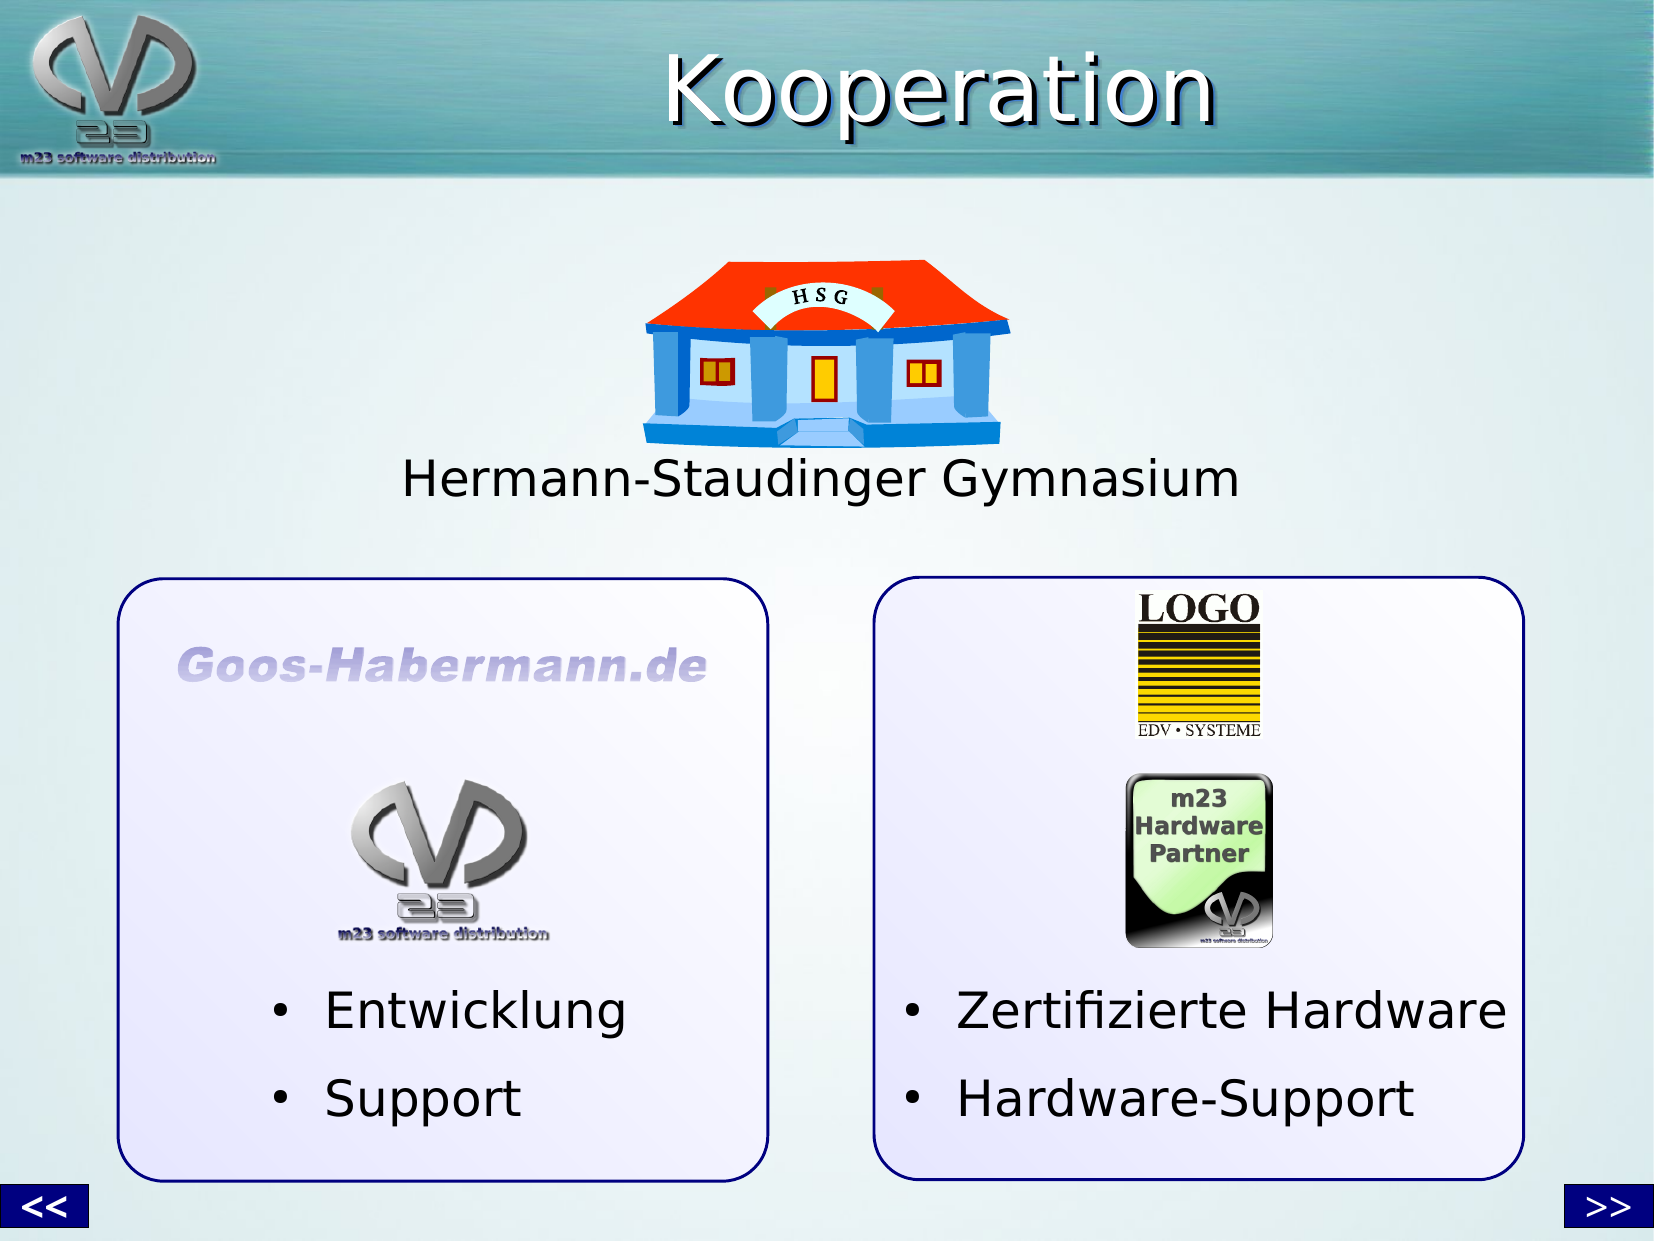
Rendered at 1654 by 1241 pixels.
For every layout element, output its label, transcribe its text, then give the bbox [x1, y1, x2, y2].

title Kooperation [224, 2, 1654, 178]
text_box Zertifizierte Hardware Hardware-Support [885, 981, 1512, 1128]
text_box [118, 578, 768, 1182]
text_box Entwicklung Support [253, 981, 632, 1128]
text_box [874, 577, 1524, 1180]
text_box Hermann-Staudinger Gymnasium [401, 450, 1252, 509]
picture [0, 0, 1654, 1241]
